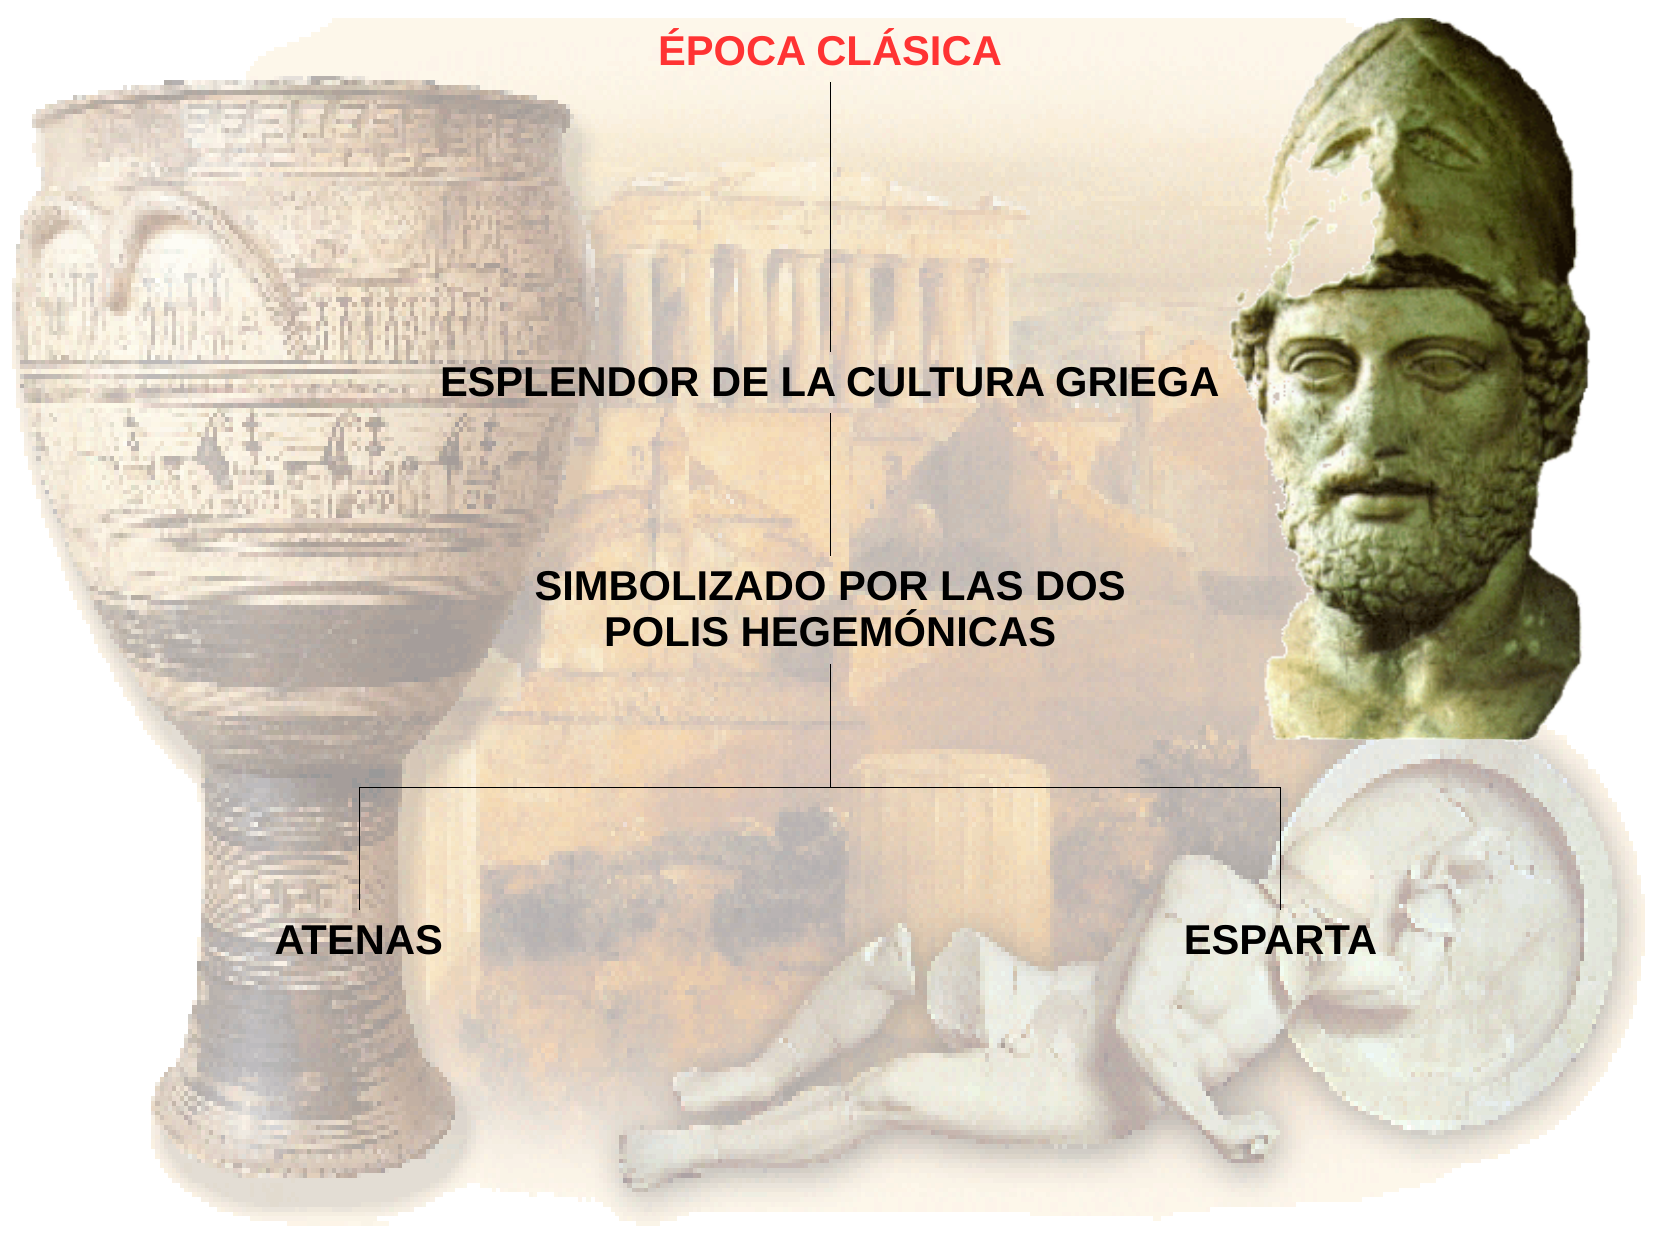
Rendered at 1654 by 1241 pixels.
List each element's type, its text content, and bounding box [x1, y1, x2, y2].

text_box ESPARTA [1169, 909, 1393, 972]
text_box ÉPOCA CLÁSICA [643, 20, 1018, 83]
picture [0, 0, 1654, 1241]
text_box SIMBOLIZADO POR LAS DOS POLIS HEGEMÓNICAS [519, 555, 1141, 665]
text_box ESPLENDOR DE LA CULTURA GRIEGA [425, 351, 1168, 414]
text_box ATENAS [259, 909, 459, 972]
